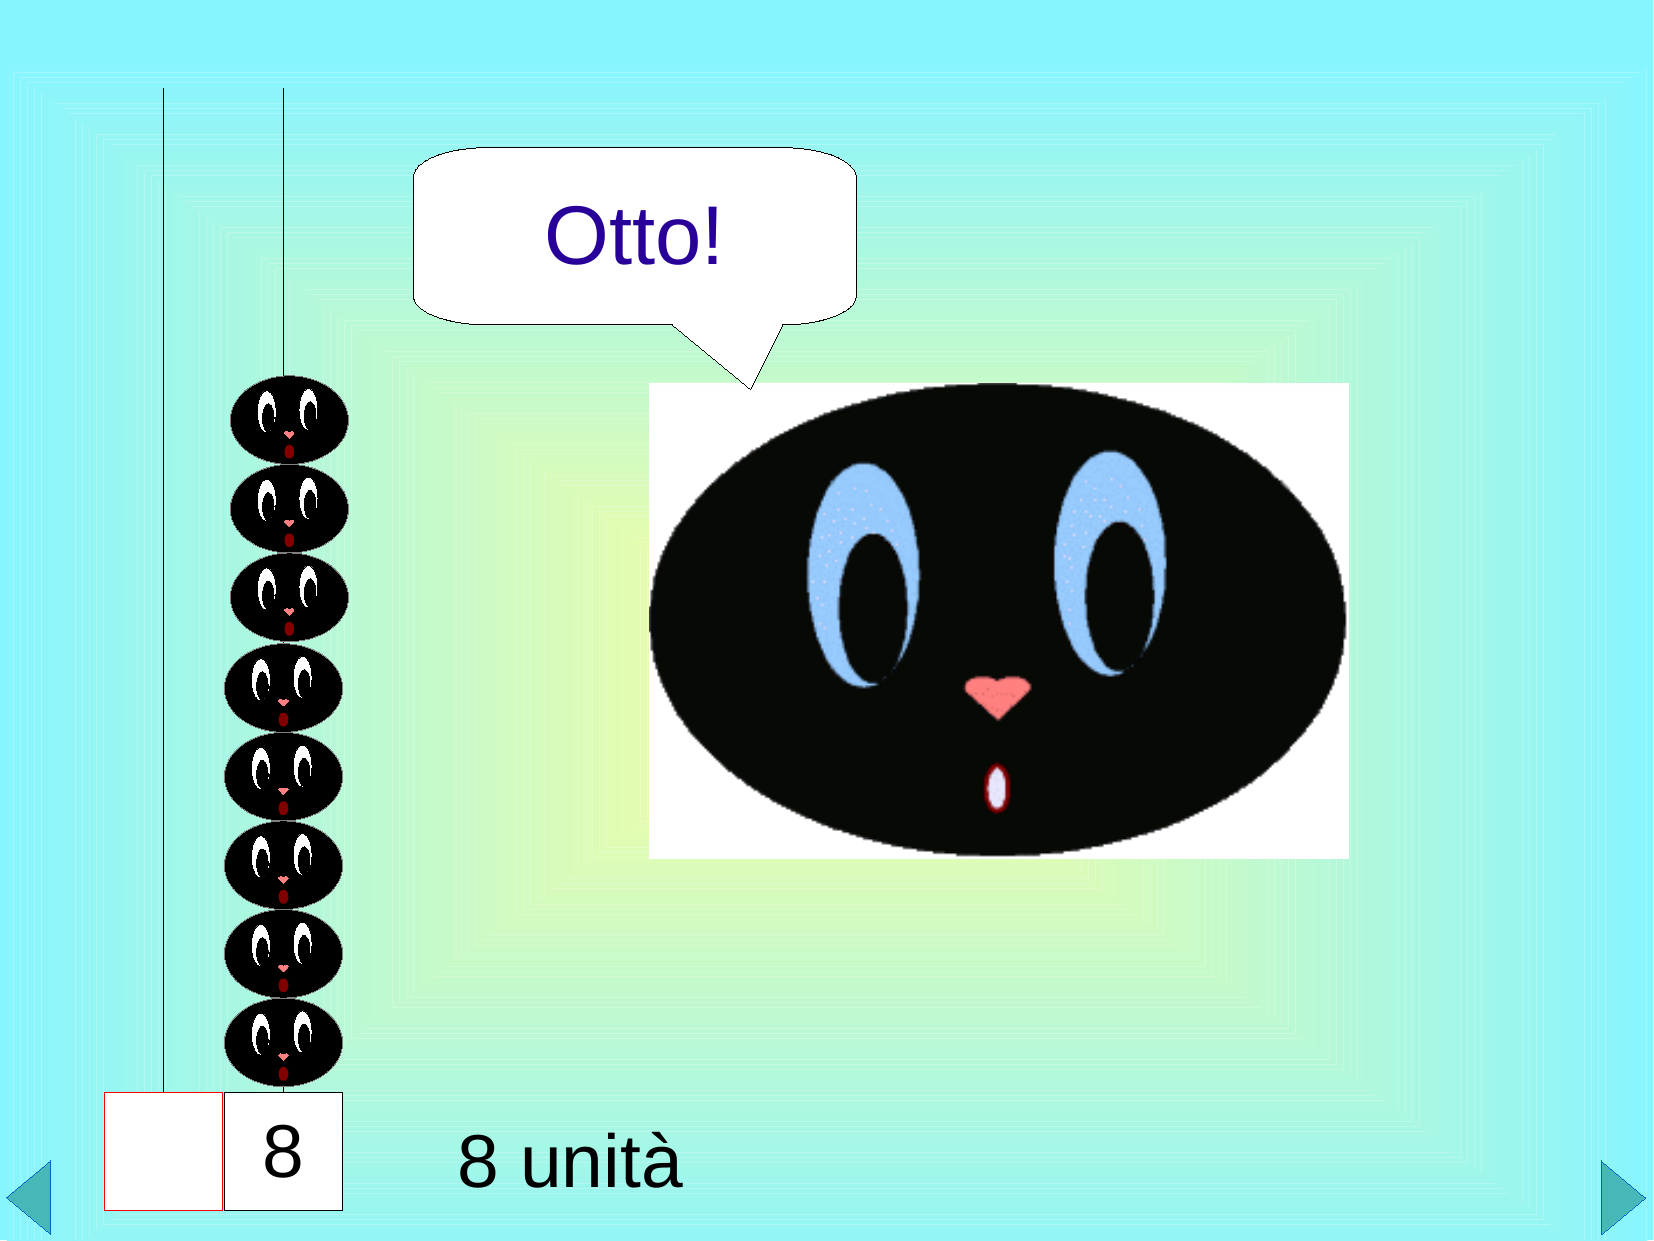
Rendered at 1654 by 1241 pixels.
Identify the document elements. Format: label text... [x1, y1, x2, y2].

text_box 8 unità [442, 1111, 739, 1211]
text_box Otto! [413, 147, 857, 390]
text_box [6, 1160, 51, 1235]
text_box 8 [224, 1092, 343, 1211]
picture [649, 383, 1349, 860]
text_box [224, 643, 343, 1087]
text_box [230, 375, 349, 642]
text_box [104, 1092, 223, 1211]
text_box [1601, 1160, 1646, 1235]
